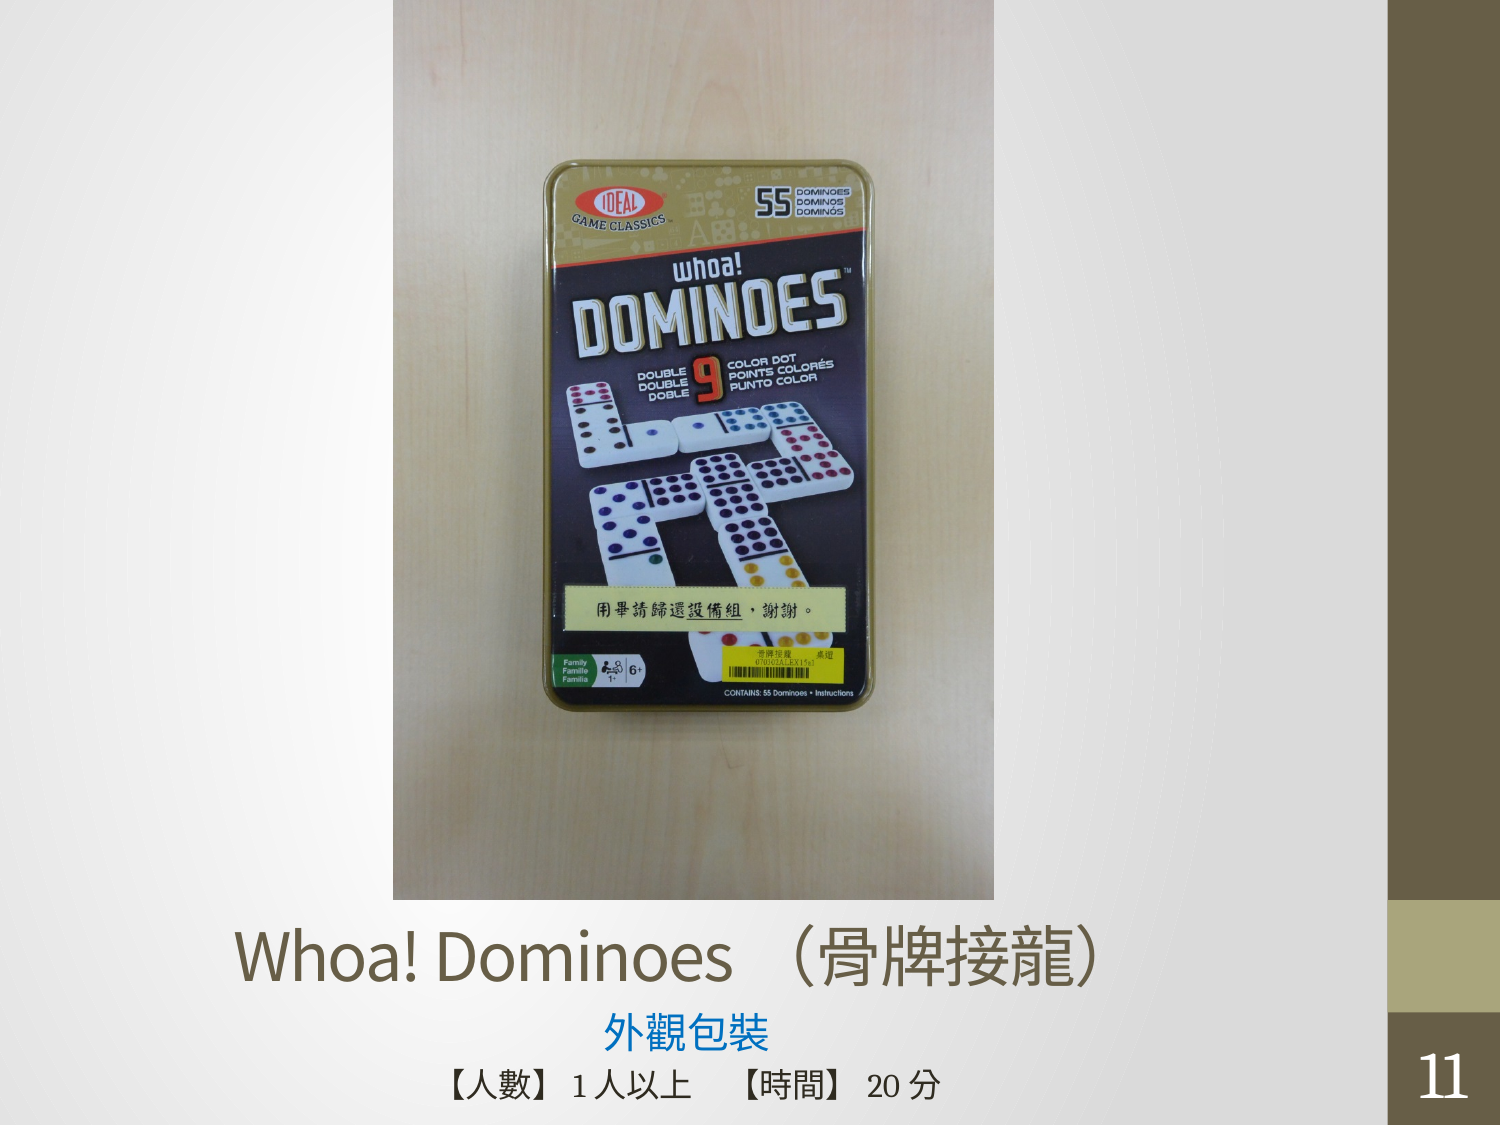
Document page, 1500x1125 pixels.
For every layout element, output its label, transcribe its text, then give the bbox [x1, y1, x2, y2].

text_box 11 [1387, 1023, 1500, 1119]
list 外觀包裝 【人數】1人以上 【時間】20分 [49, 999, 1325, 1125]
title Whoa! Dominoes（骨牌接龍） [49, 905, 1325, 999]
picture [393, 0, 994, 900]
